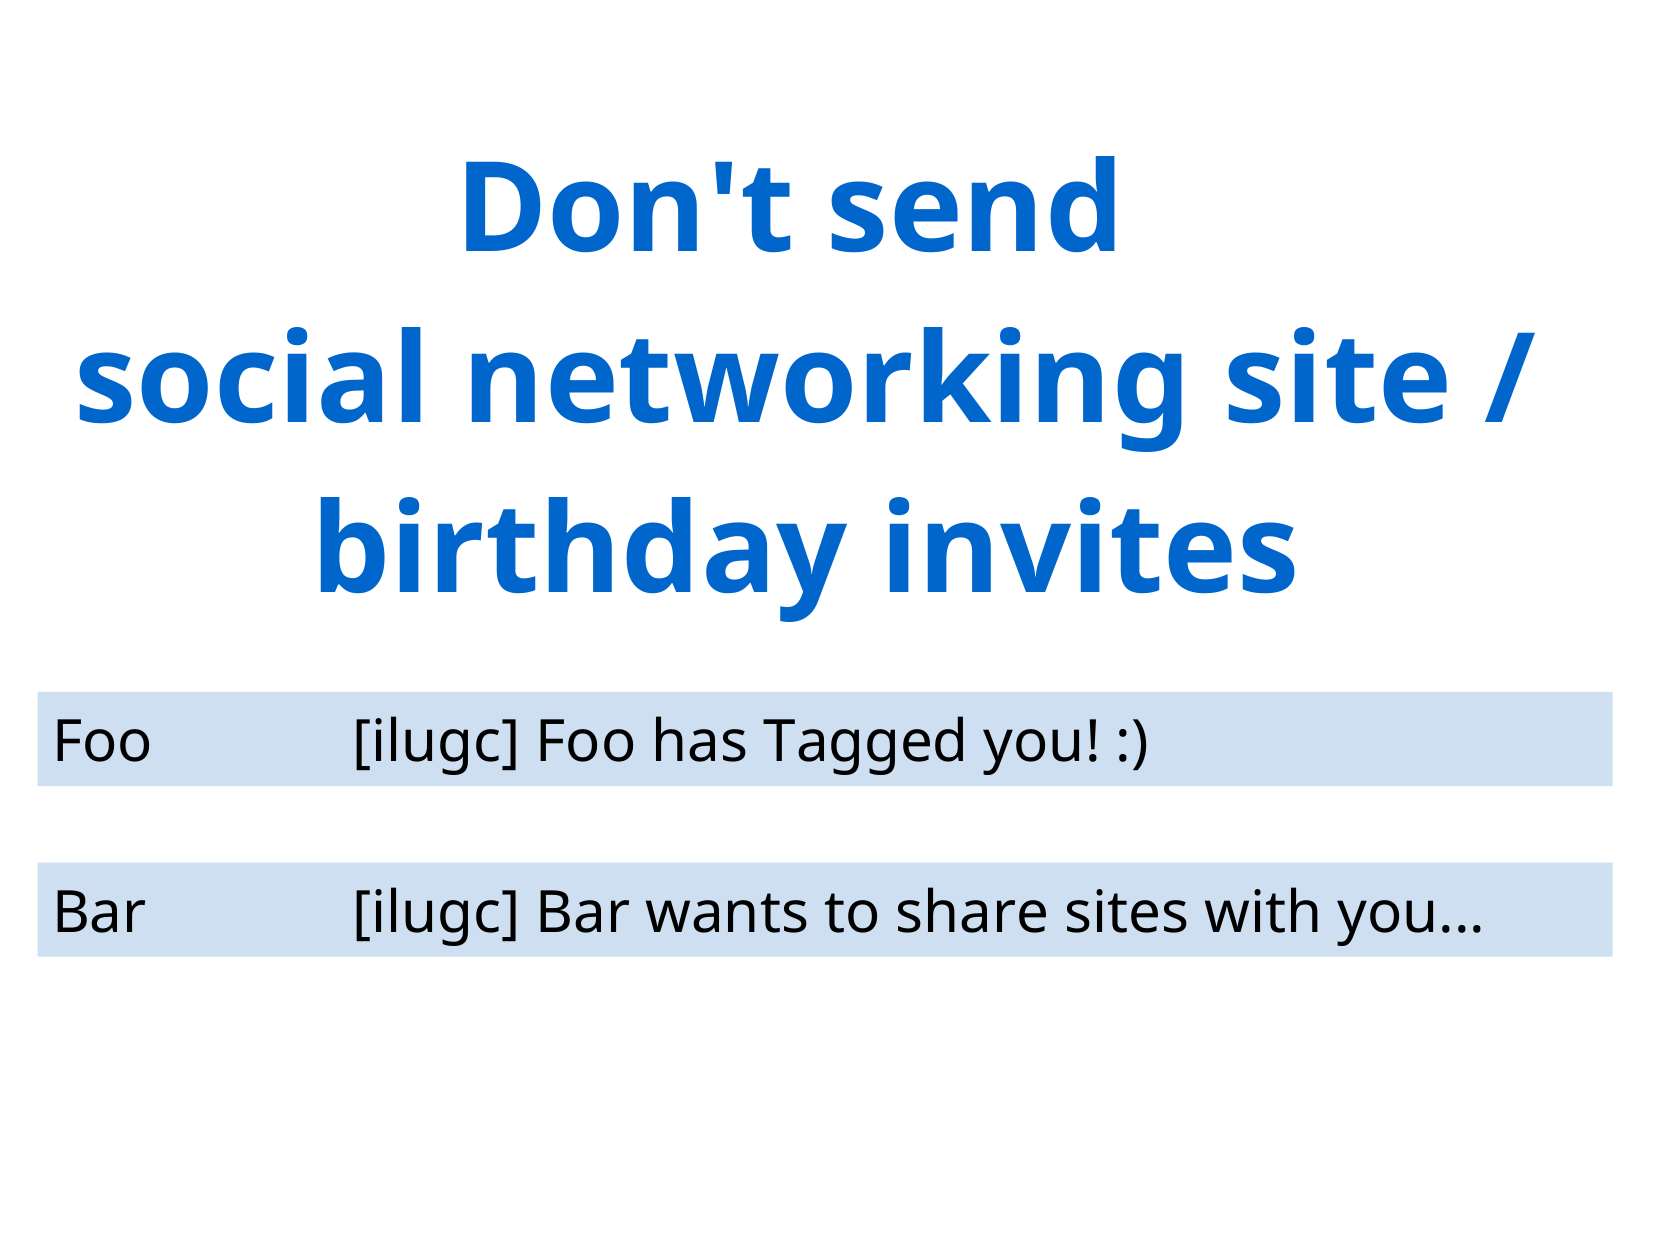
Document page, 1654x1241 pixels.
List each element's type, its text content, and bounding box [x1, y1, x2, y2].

text_box Bar [ilugc] Bar wants to share sites with you... [37, 862, 1613, 946]
text_box Foo [ilugc] Foo has Tagged you! :) [37, 691, 1613, 775]
text_box Don't send social networking site / birthday invites [0, 110, 1613, 563]
